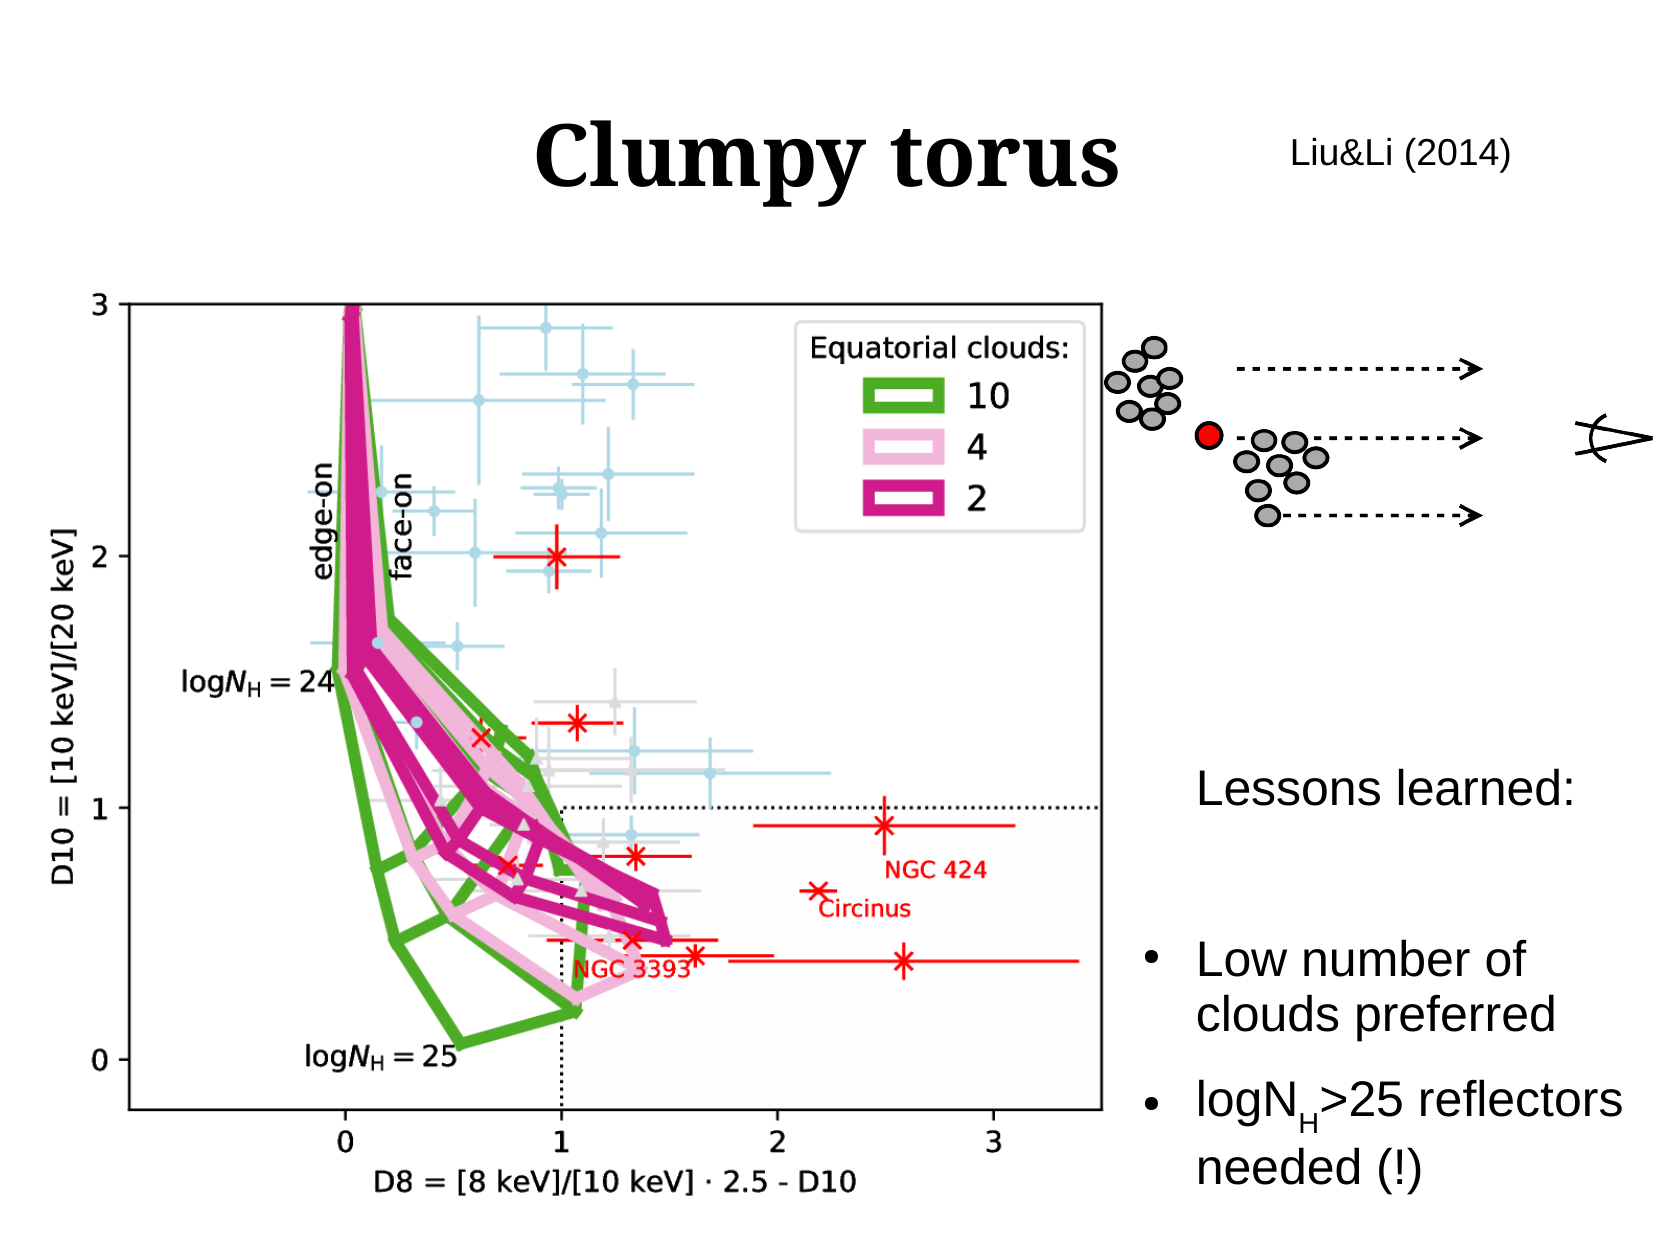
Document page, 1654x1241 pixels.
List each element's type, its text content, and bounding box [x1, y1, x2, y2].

list Lessons learned: Low number of clouds preferred logNH>25 reflectors needed (!) [1125, 675, 1654, 1241]
picture [30, 272, 1654, 1220]
title Clumpy torus [82, 49, 1571, 257]
text_box Liu&Li (2014) [1275, 124, 1576, 182]
